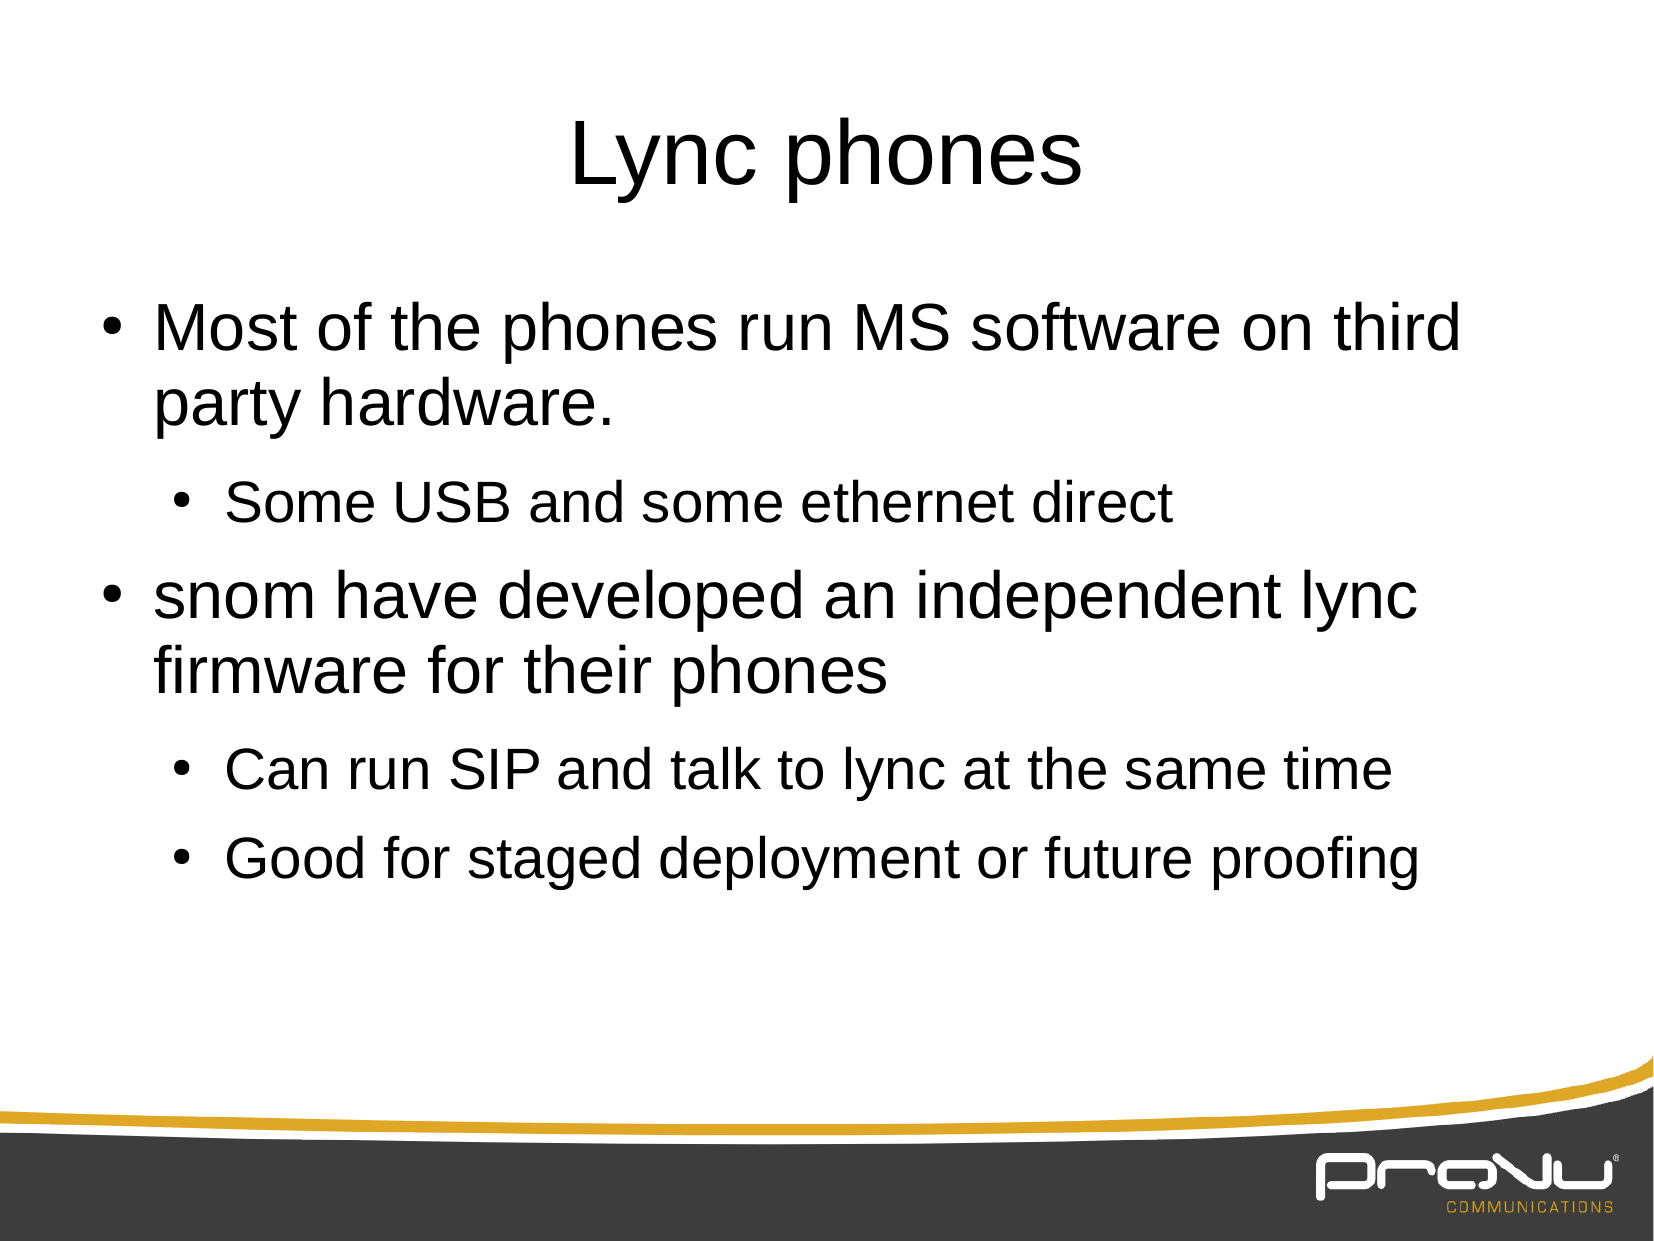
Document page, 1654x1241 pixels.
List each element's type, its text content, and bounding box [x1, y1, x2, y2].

title Lync phones [82, 49, 1571, 257]
picture [0, 1039, 1654, 1241]
list Most of the phones run MS software on third party hardware. Some USB and some ethernet direct snom have developed an independent lync firmware for their phones Can run SIP and talk to lync at the same time Good for staged deployment or future proofing [82, 290, 1571, 1109]
